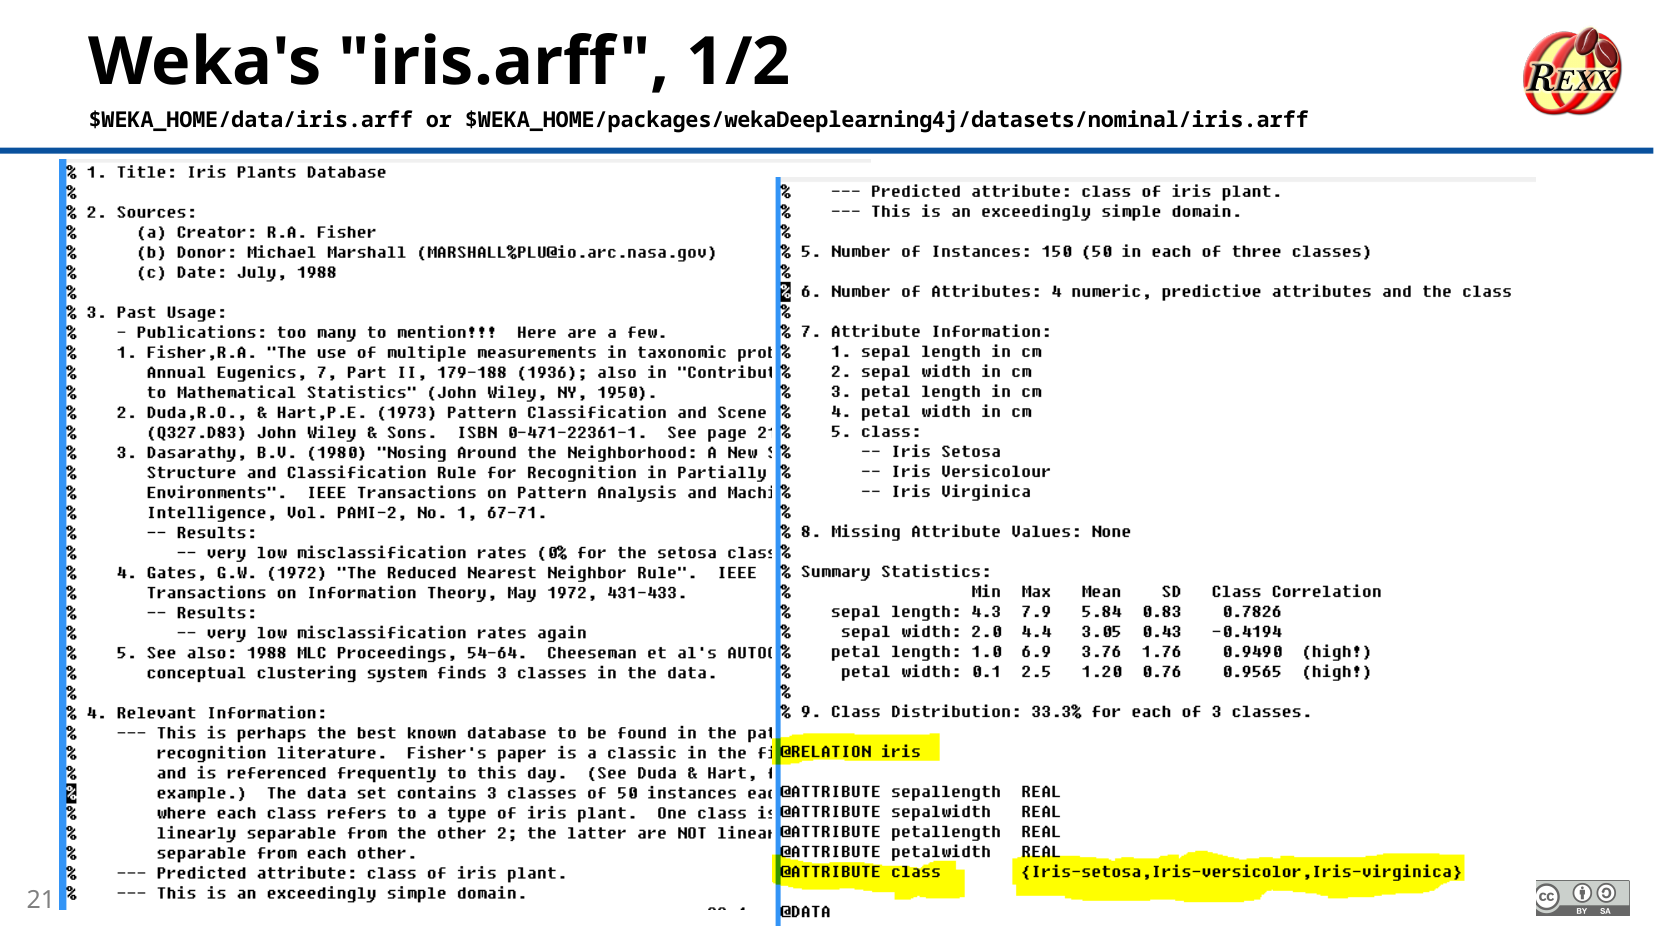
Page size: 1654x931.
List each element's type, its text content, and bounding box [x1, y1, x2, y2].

picture [59, 159, 1536, 926]
title Weka's "iris.arff", 1/2 $WEKA_HOME/data/iris.arff or $WEKA_HOME/packages/wekaDeeplearning4j/datasets/nominal/iris.arff [29, 0, 1654, 148]
